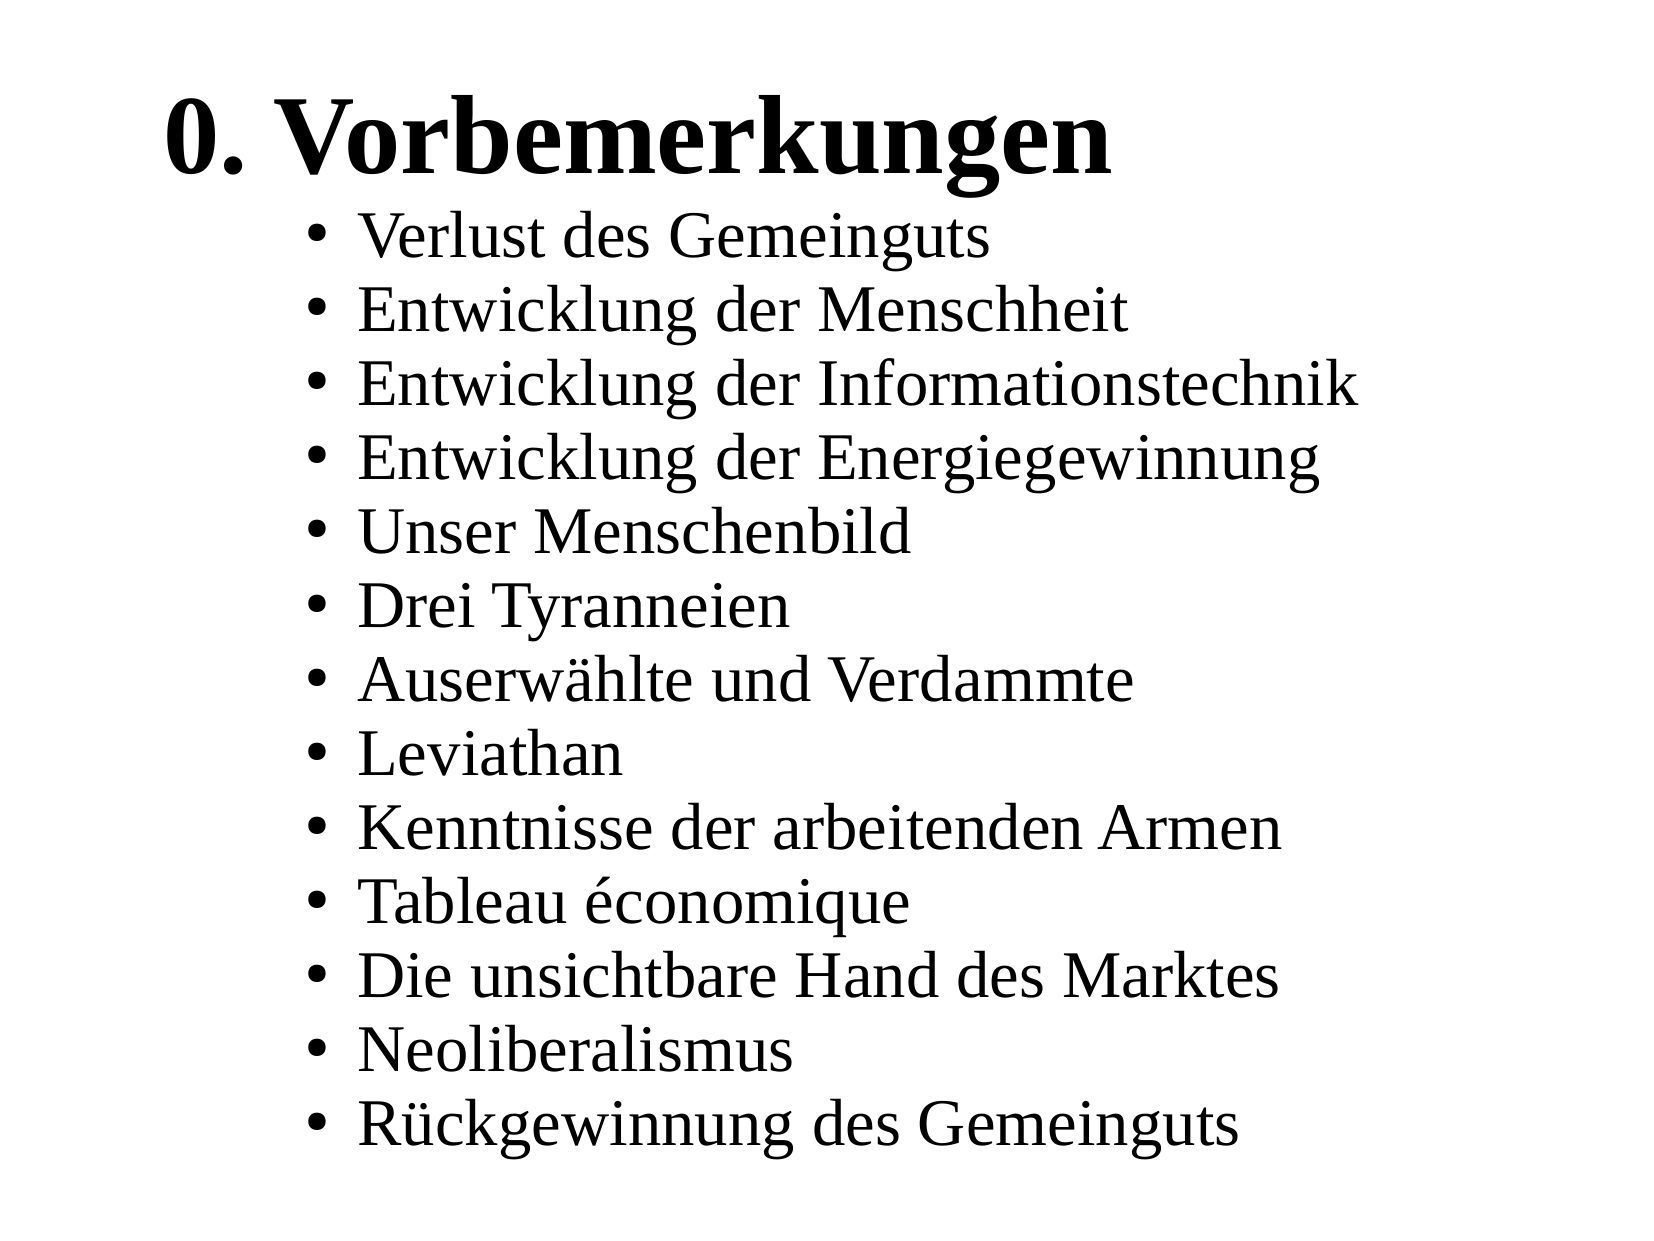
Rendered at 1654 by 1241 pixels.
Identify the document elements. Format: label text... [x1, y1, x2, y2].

text_box 0. Vorbemerkungen Verlust des Gemeinguts Entwicklung der Menschheit Entwicklung der Informationstechnik Entwicklung der Energiegewinnung Unser Menschenbild Drei Tyranneien Auserwählte und Verdammte Leviathan Kenntnisse der arbeitenden Armen Tableau économique Die unsichtbare Hand des Marktes Neoliberalismus Rückgewinnung des Gemeinguts [148, 65, 1376, 1169]
